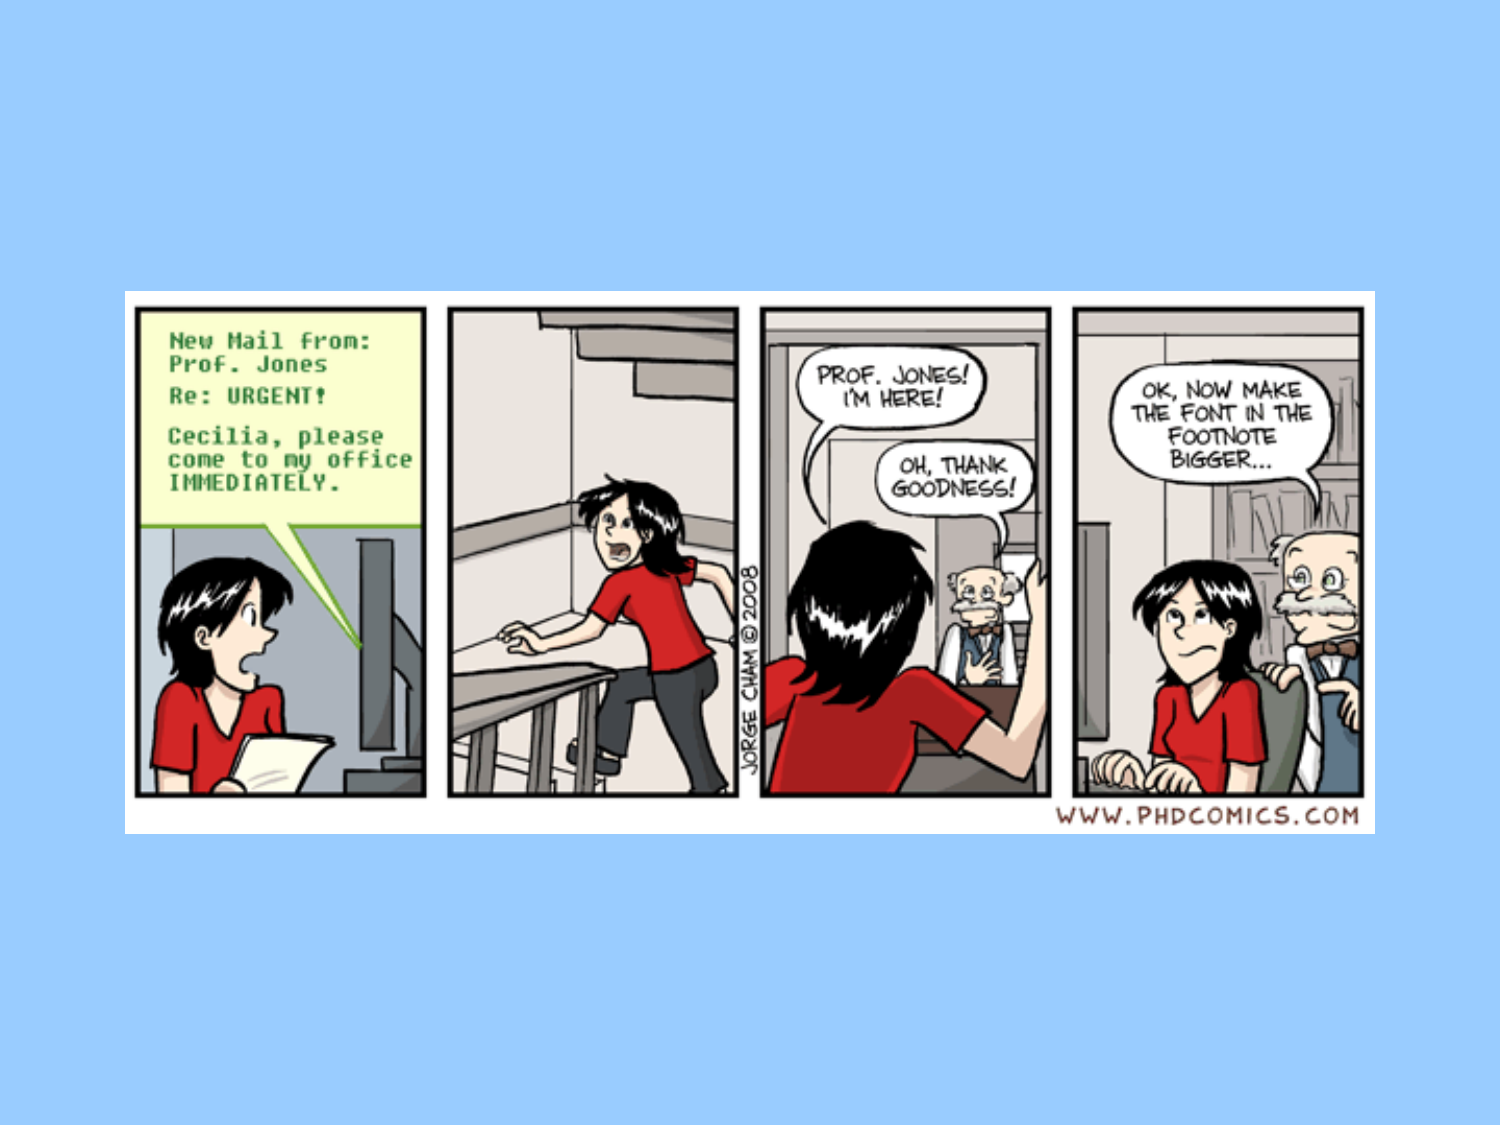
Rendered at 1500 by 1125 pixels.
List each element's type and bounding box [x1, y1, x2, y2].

picture [125, 291, 1375, 834]
